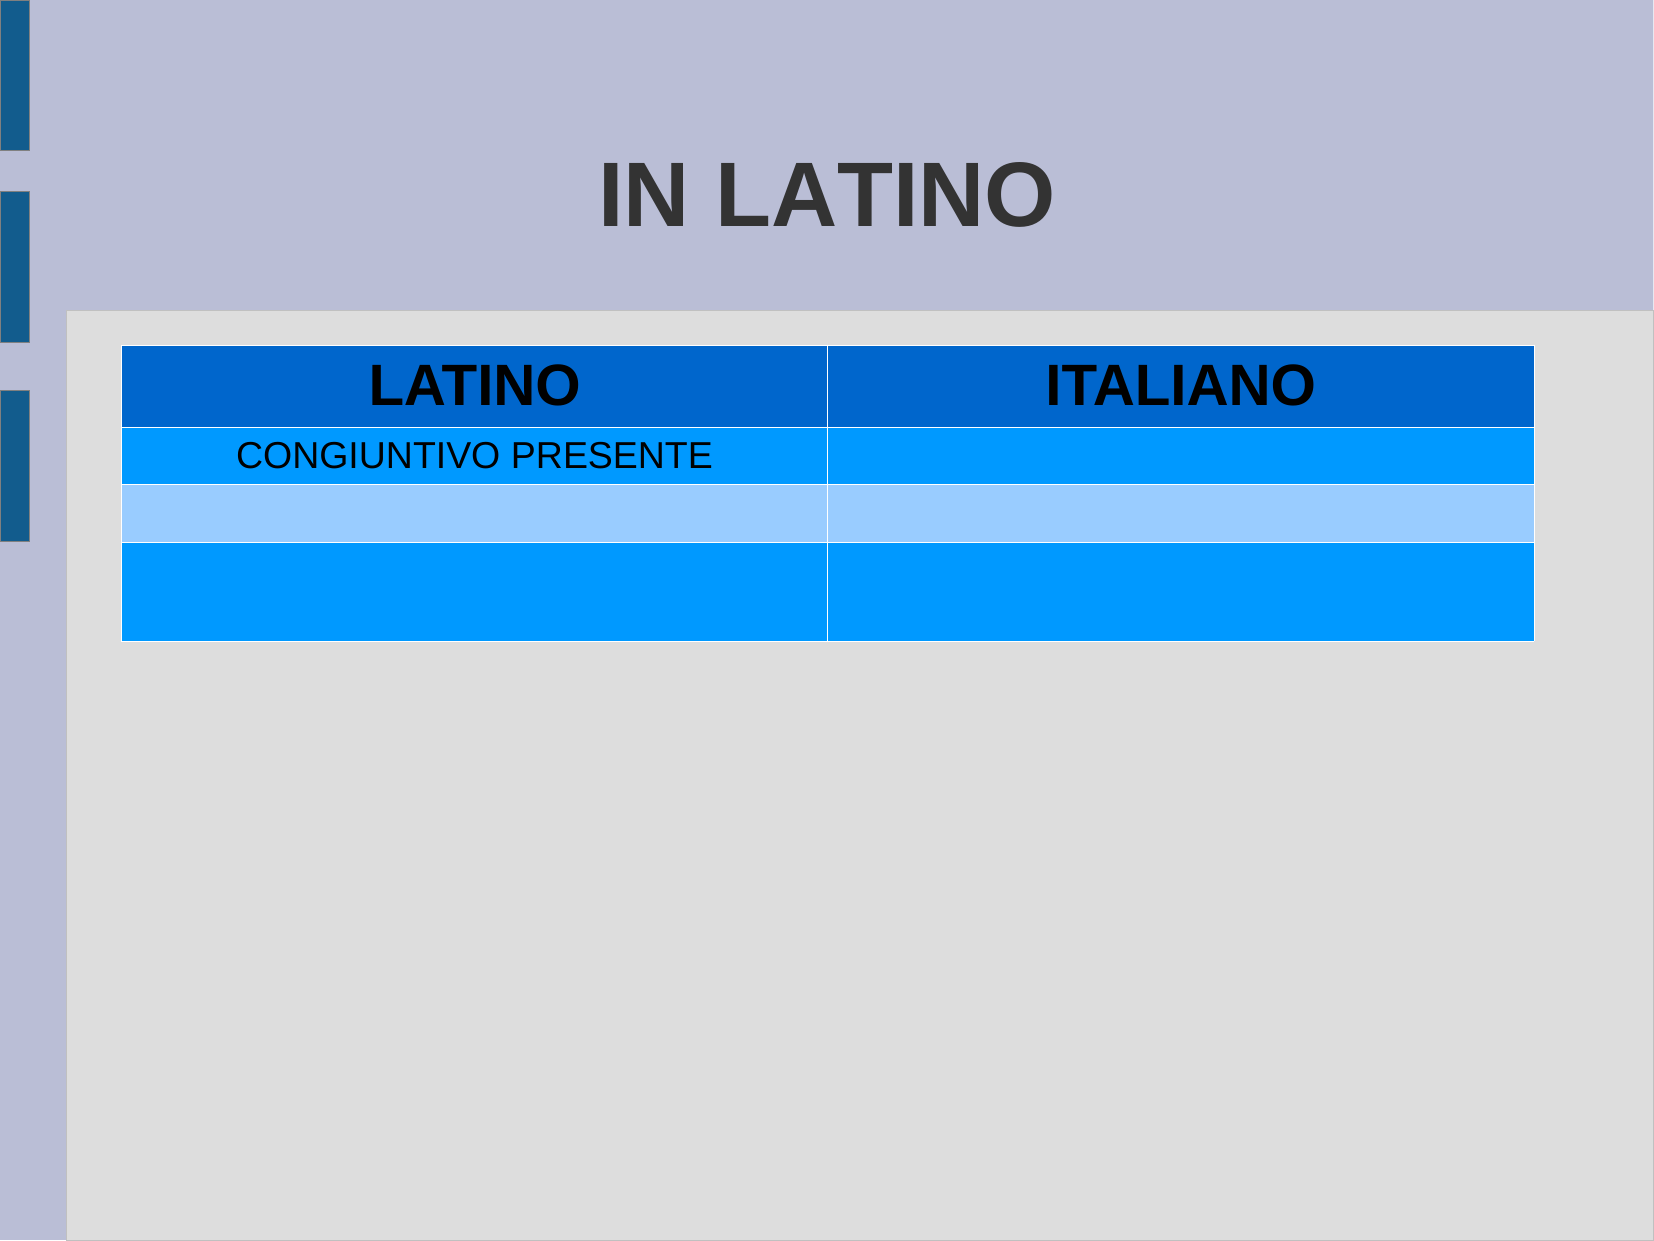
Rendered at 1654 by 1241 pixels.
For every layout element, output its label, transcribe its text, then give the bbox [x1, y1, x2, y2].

title IN LATINO [121, 91, 1534, 299]
table_cell [828, 543, 1534, 641]
table_cell [828, 428, 1534, 484]
table_cell CONGIUNTIVO PRESENTE [122, 428, 827, 484]
table_header ITALIANO [828, 346, 1534, 427]
table_cell [122, 485, 827, 542]
table_header LATINO [122, 346, 827, 427]
table_cell [828, 485, 1534, 542]
table_cell [122, 543, 827, 641]
